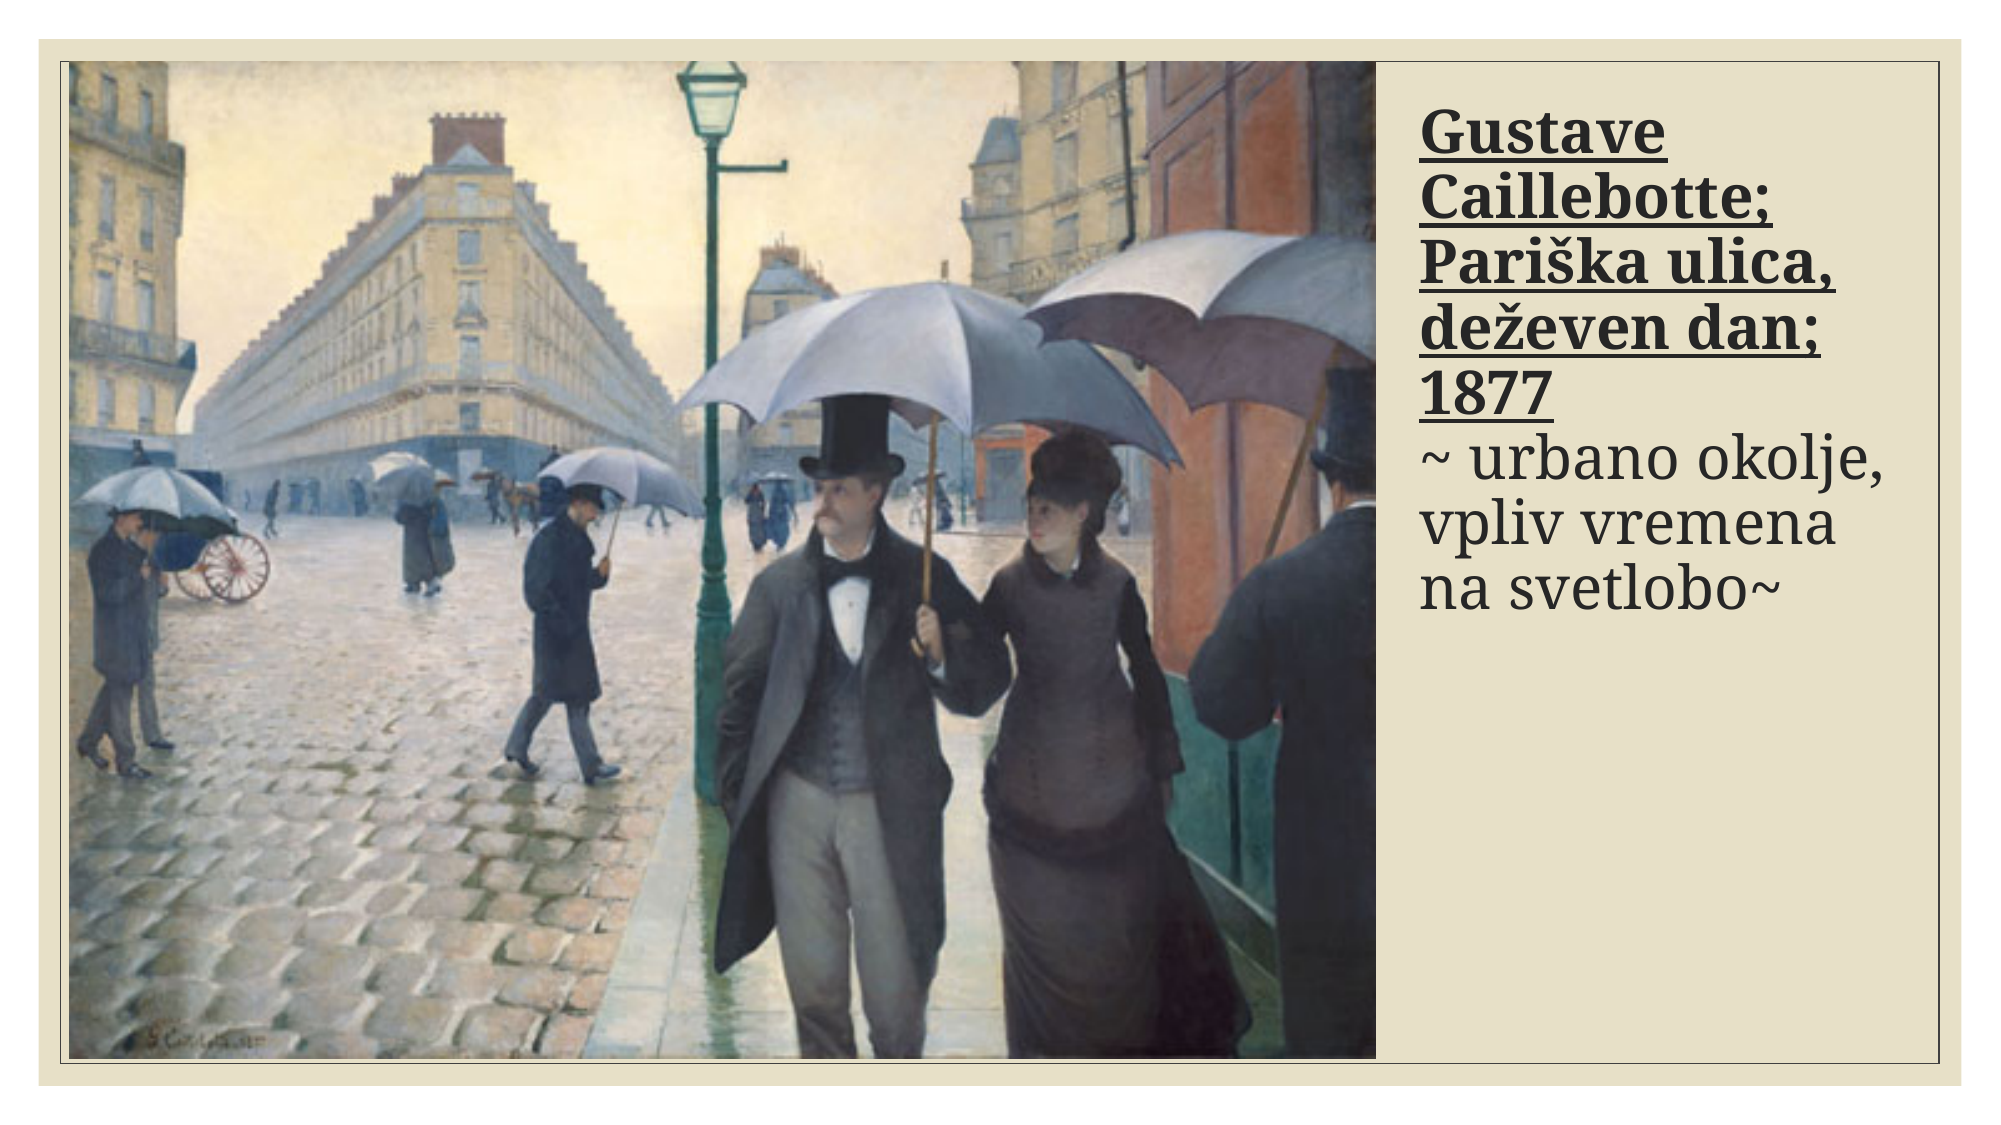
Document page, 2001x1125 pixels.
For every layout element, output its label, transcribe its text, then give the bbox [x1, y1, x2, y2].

title Gustave Caillebotte; Pariška ulica, deževen dan; 1877 ~ urbano okolje, vpliv vremena na svetlobo~ [1404, 105, 1928, 619]
picture [69, 61, 1376, 1059]
